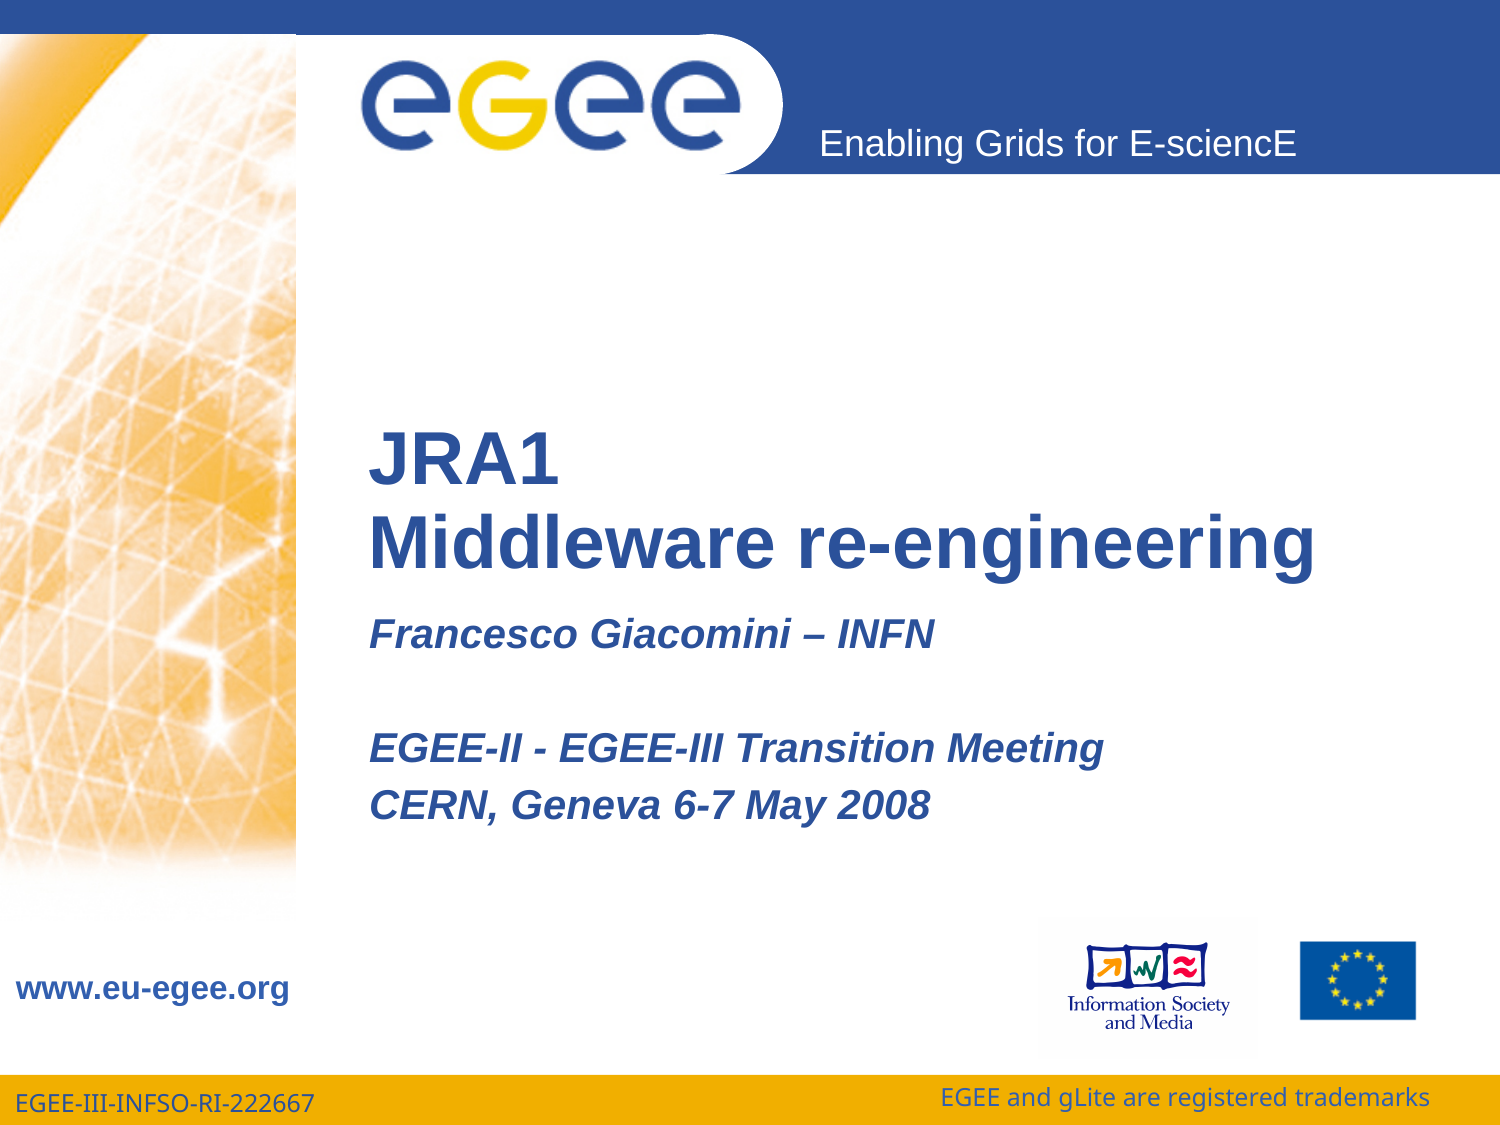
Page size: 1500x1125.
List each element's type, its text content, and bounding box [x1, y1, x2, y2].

picture [1038, 917, 1258, 1059]
title JRA1 Middleware re-engineering [353, 409, 1423, 593]
picture [355, 56, 748, 154]
picture [1291, 934, 1424, 1028]
picture [0, 34, 296, 921]
subtitle Francesco Giacomini – INFN EGEE-II - EGEE-III Transition Meeting CERN, Geneva 6-7 May 2008 [354, 603, 1424, 836]
